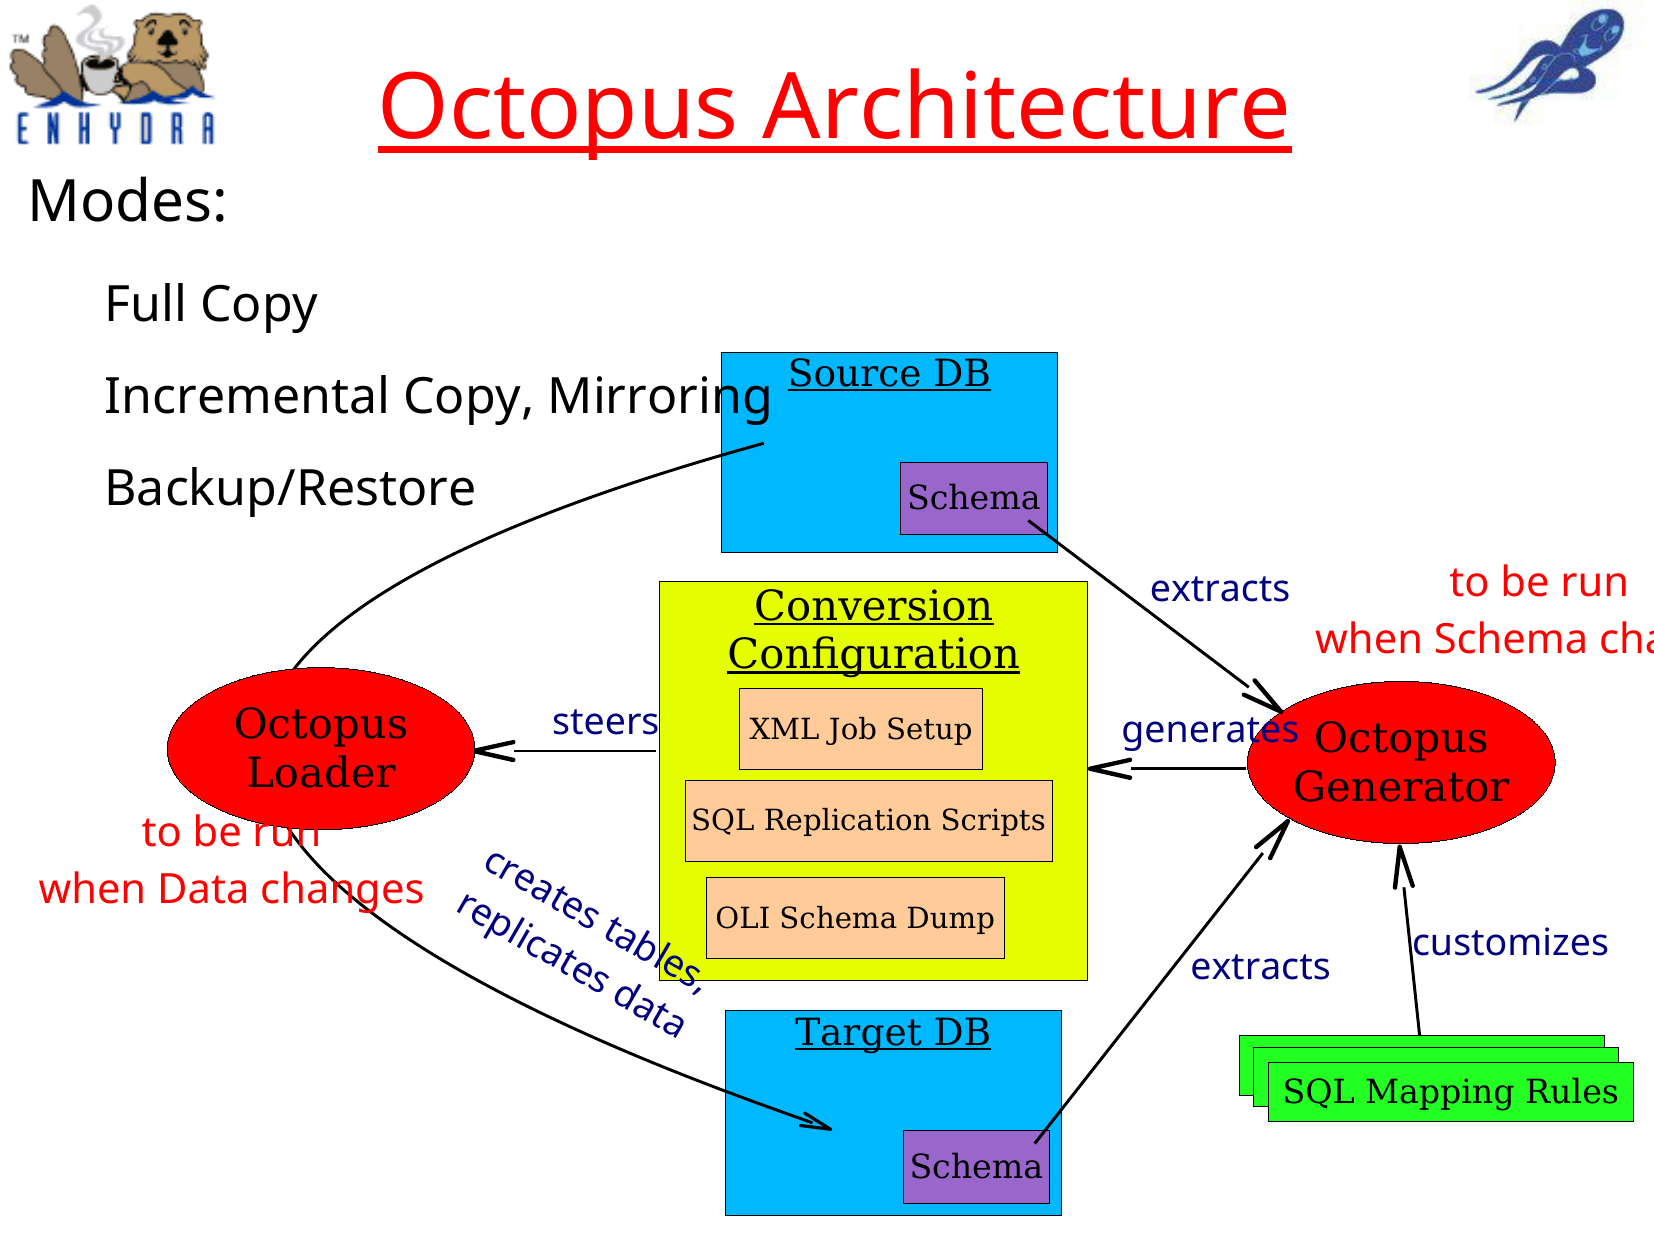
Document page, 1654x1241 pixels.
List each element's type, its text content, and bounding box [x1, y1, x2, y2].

text_box SQL Replication Scripts [685, 780, 1053, 862]
text_box to be run when Data changes [38, 801, 329, 928]
text_box Octopus Generator [1247, 681, 1556, 844]
list Modes: Full Copy Incremental Copy, Mirroring Backup/Restore [10, 159, 1625, 626]
text_box SQL Mapping Rules [1239, 1035, 1605, 1096]
title Octopus Architecture [129, 0, 1542, 159]
text_box Octopus Loader [167, 667, 475, 830]
text_box Target DB [725, 1010, 1062, 1216]
text_box SQL Mapping Rules [1253, 1047, 1619, 1107]
text_box creates tables, replicates data [442, 831, 666, 1026]
text_box steers [552, 694, 632, 752]
text_box extracts [1150, 561, 1272, 619]
text_box to be run when Schema changes [1315, 552, 1638, 679]
text_box customizes [1412, 915, 1555, 973]
text_box generates [1121, 702, 1244, 760]
text_box OLI Schema Dump [706, 877, 1005, 959]
picture [0, 0, 226, 155]
text_box SQL Mapping Rules [1268, 1062, 1634, 1122]
picture [1469, 0, 1654, 130]
text_box Schema [903, 1130, 1050, 1204]
text_box XML Job Setup [739, 688, 983, 770]
text_box extracts [1190, 939, 1313, 997]
text_box Conversion Configuration [659, 626, 1088, 981]
